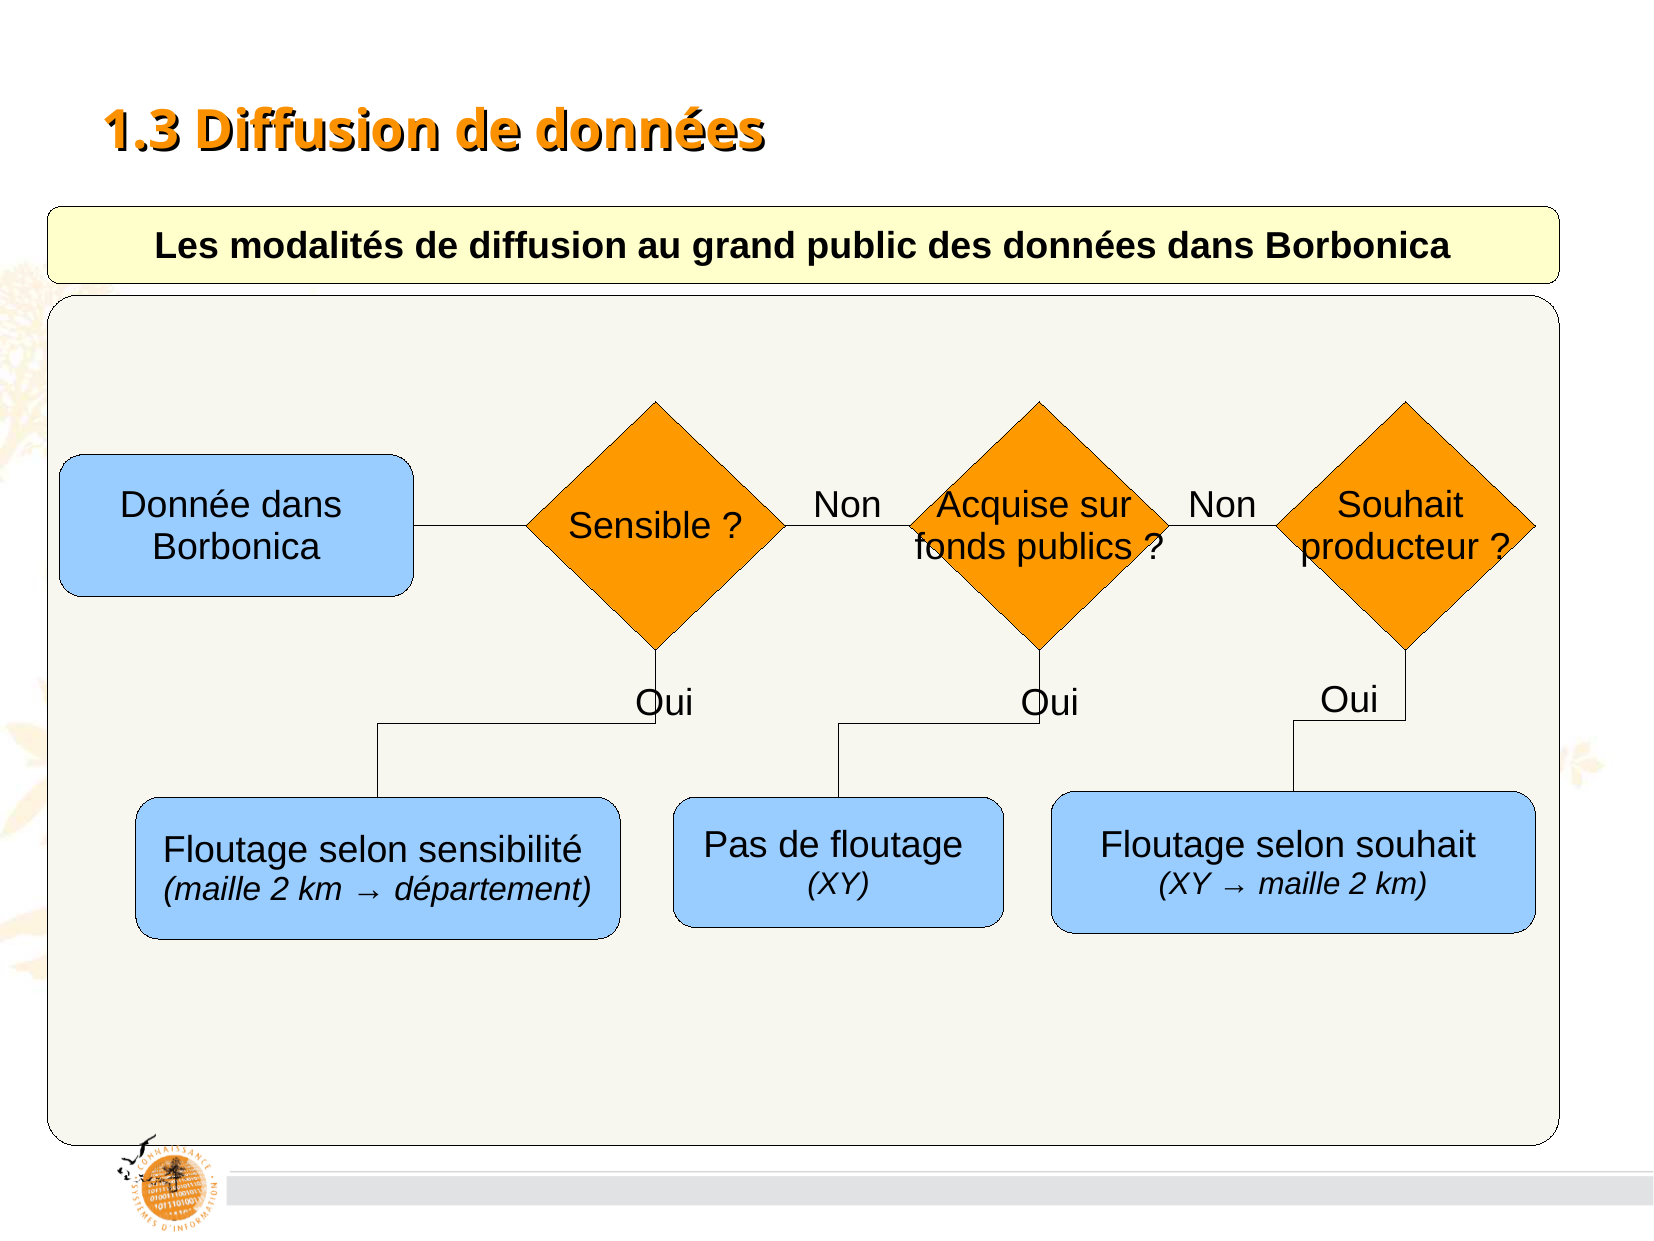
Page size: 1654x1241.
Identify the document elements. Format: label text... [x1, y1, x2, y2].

text_box [47, 295, 1560, 1118]
text_box Floutage selon sensibilité (maille 2 km → département) [135, 797, 621, 940]
text_box Souhait producteur ? [1276, 401, 1536, 650]
text_box Sensible ? [526, 401, 786, 650]
title 1.3 Diffusion de données [82, 49, 1571, 207]
picture [0, 0, 1654, 1241]
text_box Acquise sur fonds publics ? [909, 401, 1169, 650]
text_box Pas de floutage (XY) [673, 797, 1004, 928]
text_box Floutage selon souhait (XY → maille 2 km) [1051, 791, 1536, 934]
text_box Les modalités de diffusion au grand public des données dans Borbonica [47, 206, 1560, 284]
text_box Donnée dans Borbonica [59, 454, 414, 597]
